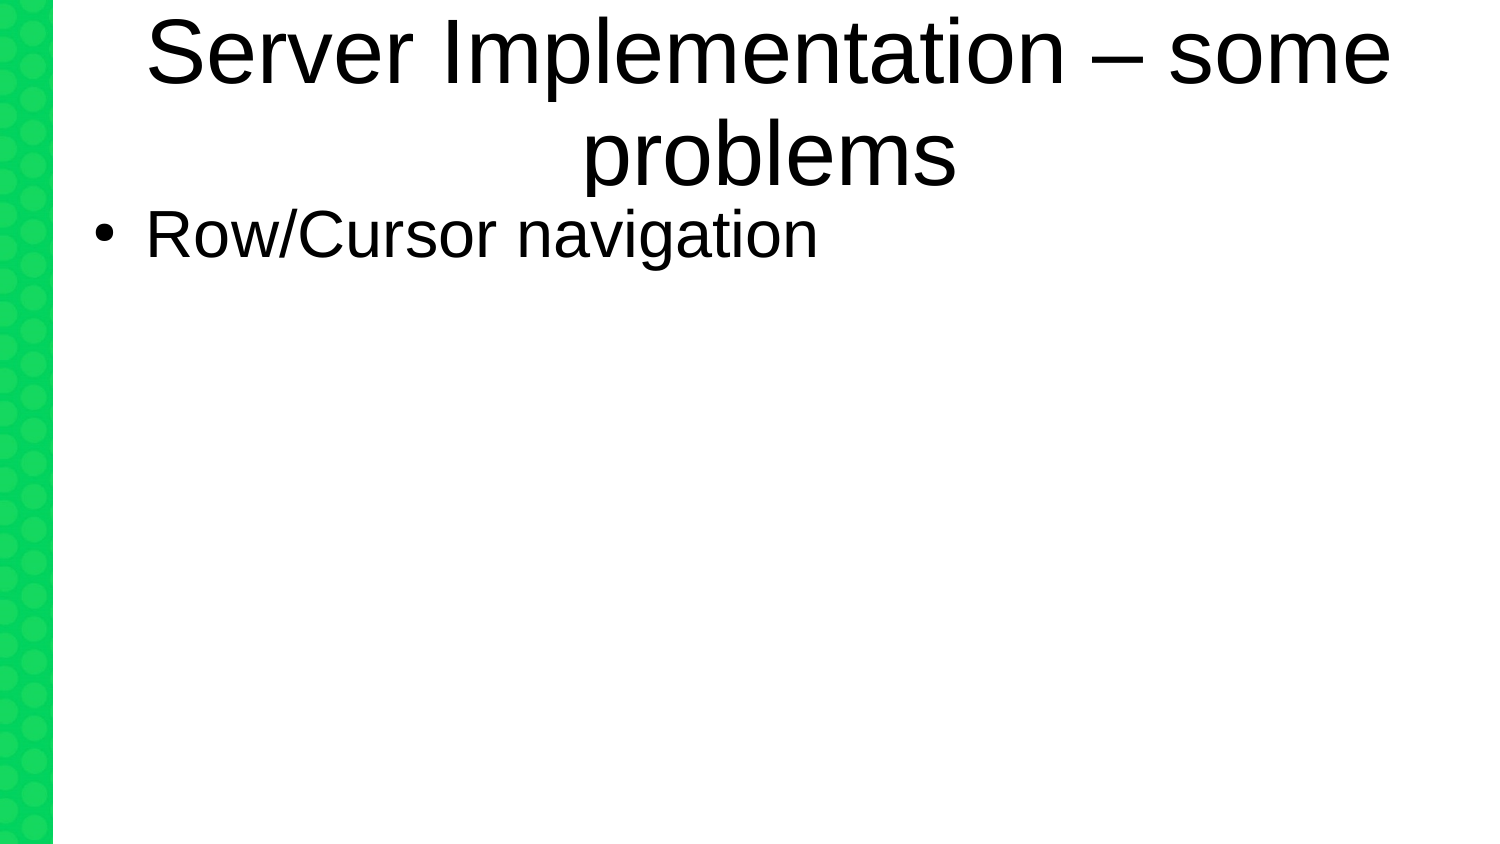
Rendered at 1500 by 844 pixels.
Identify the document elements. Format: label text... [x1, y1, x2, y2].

title Server Implementation – some problems [143, 0, 1397, 197]
picture [0, 0, 61, 844]
list Row/Cursor navigation [75, 197, 1425, 687]
